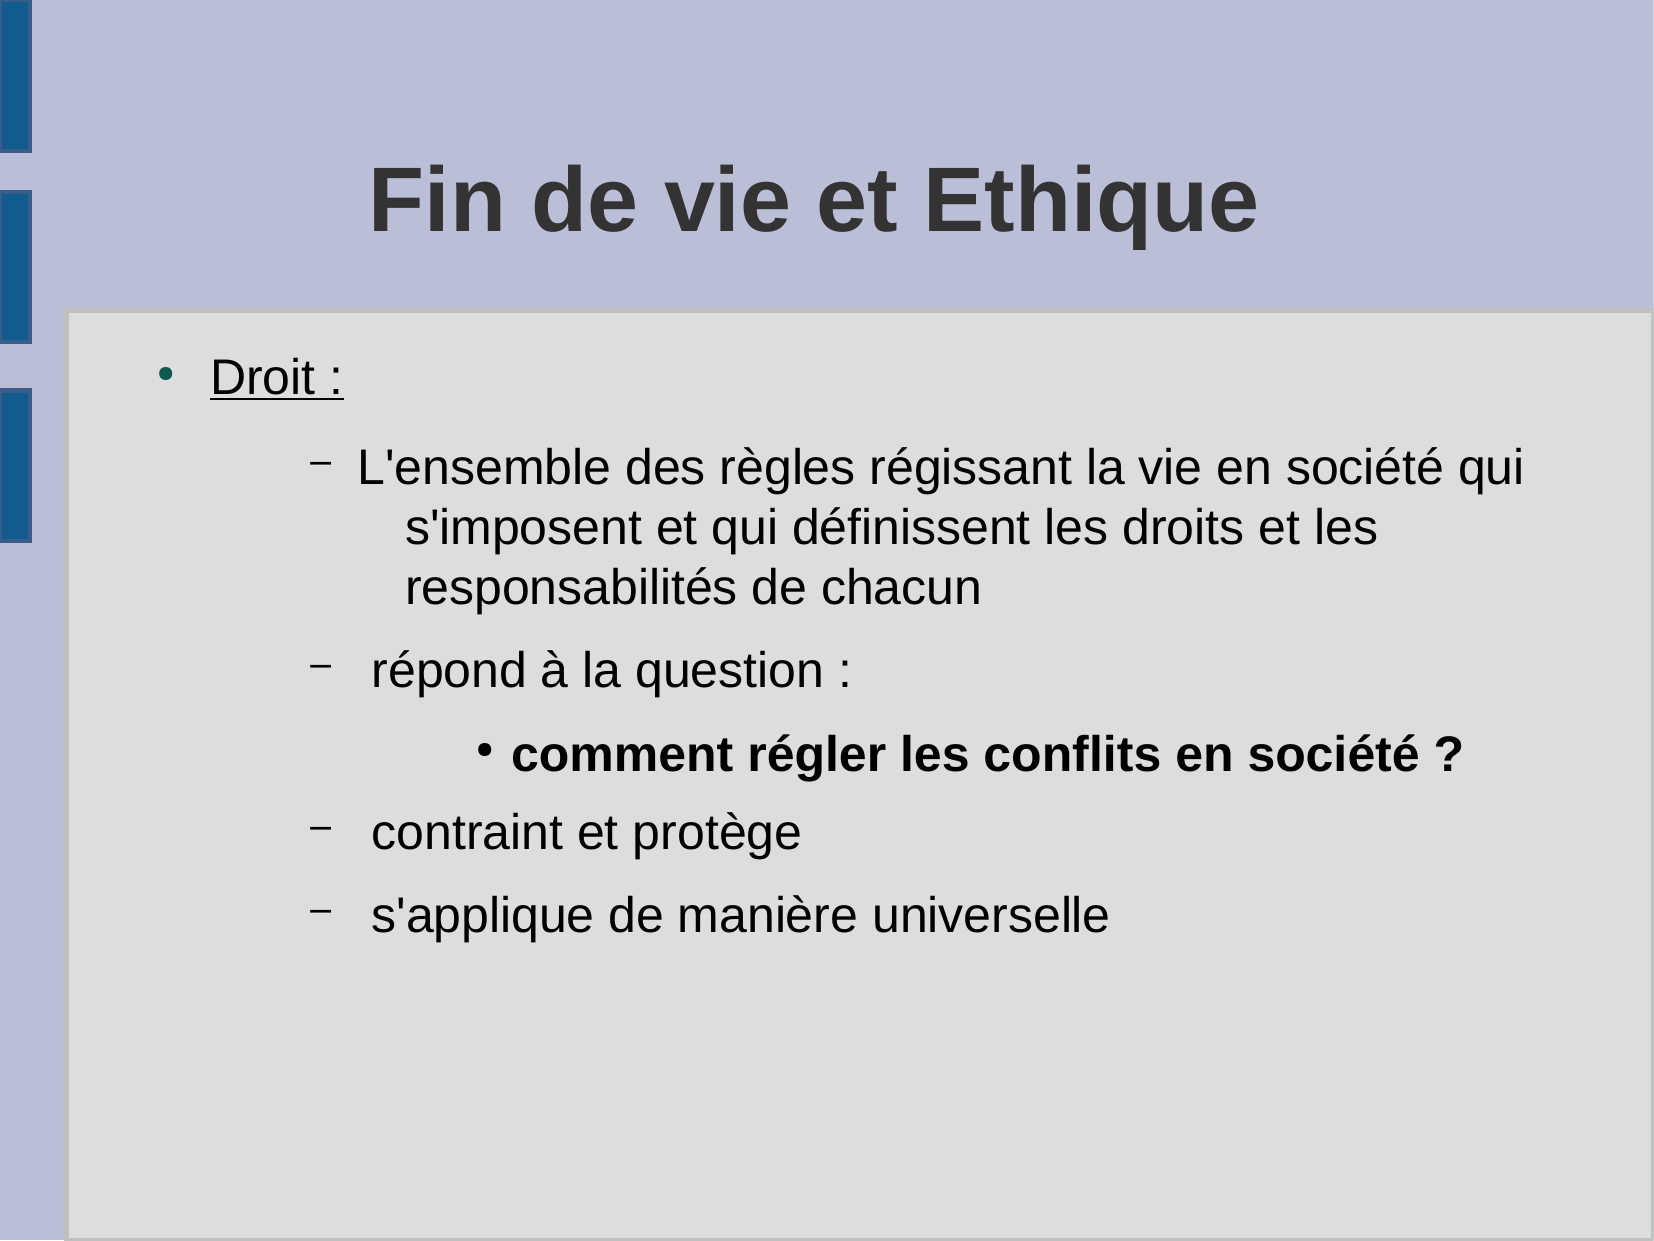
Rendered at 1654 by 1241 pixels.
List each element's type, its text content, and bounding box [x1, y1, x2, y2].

list Droit : L'ensemble des règles régissant la vie en société qui s'imposent et qui définissent les droits et les responsabilités de chacun répond à la question : comment régler les conflits en société ? contraint et protège s'applique de manière universelle [121, 344, 1534, 1112]
title Fin de vie et Ethique [121, 98, 1534, 291]
